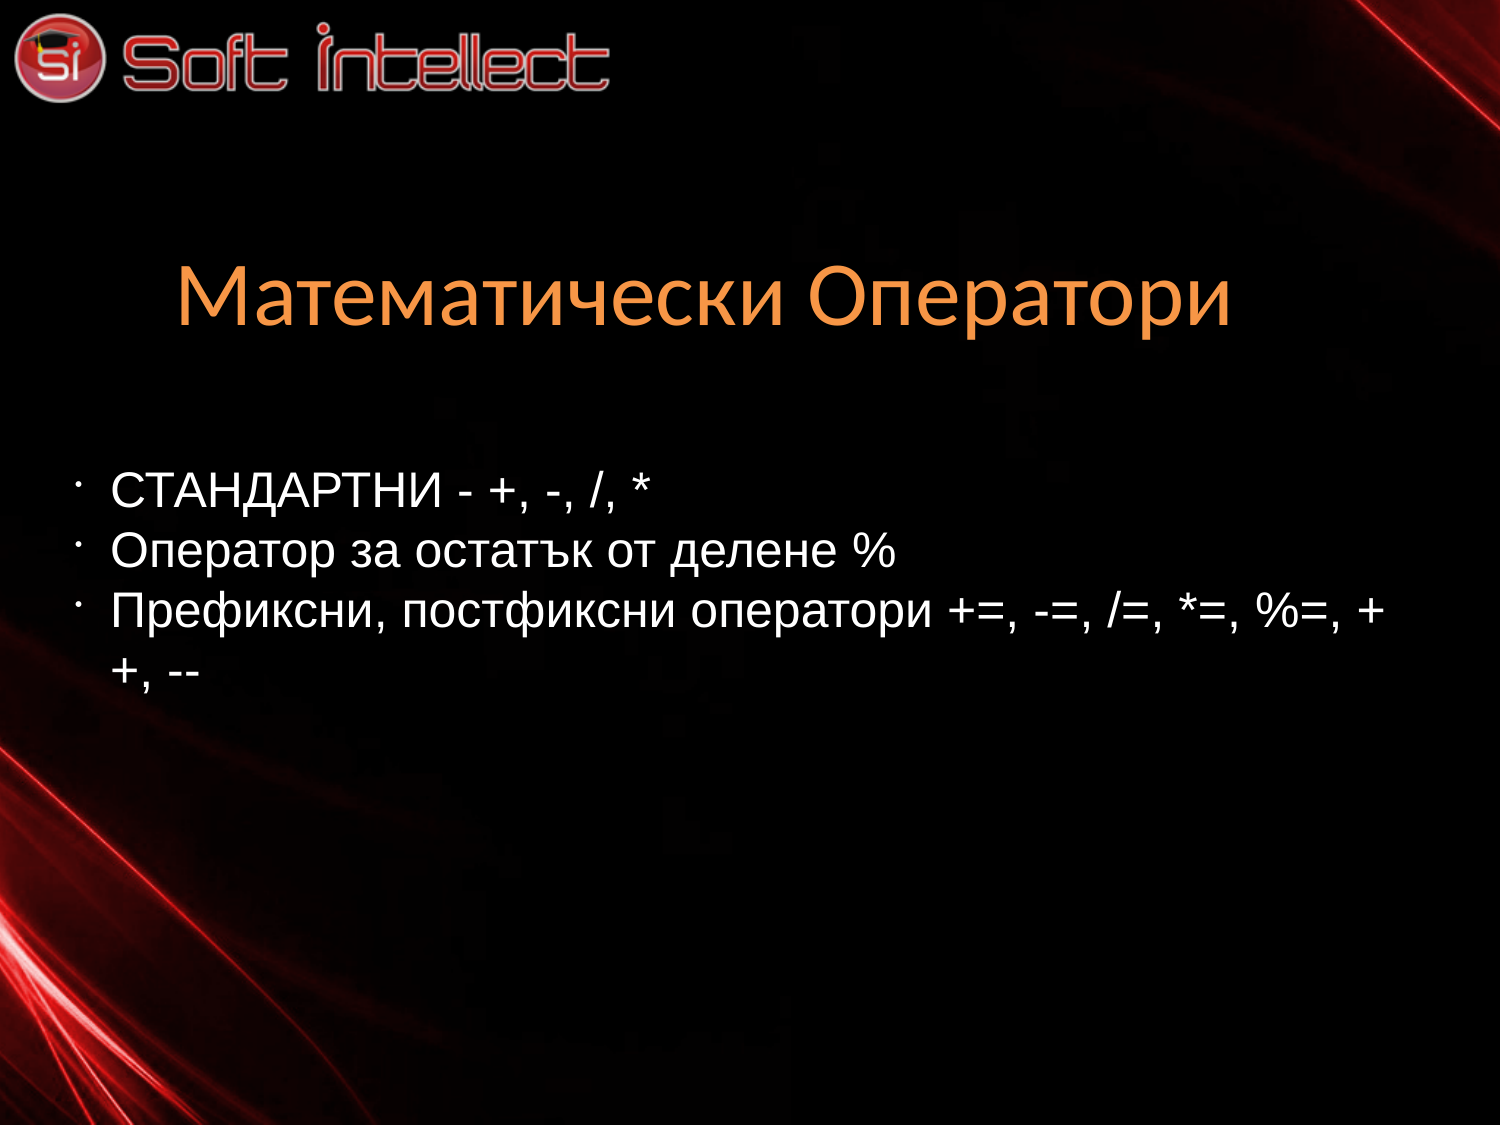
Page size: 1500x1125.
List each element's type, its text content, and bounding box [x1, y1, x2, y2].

text_box СТАНДАРТНИ - +, -, /, * Оператор за остатък от делене % Префиксни, постфиксни оператори +=, -=, /=, *=, %=, ++, -- [60, 450, 1410, 780]
picture [0, 0, 1500, 1125]
text_box Математически Оператори [29, 195, 1380, 383]
